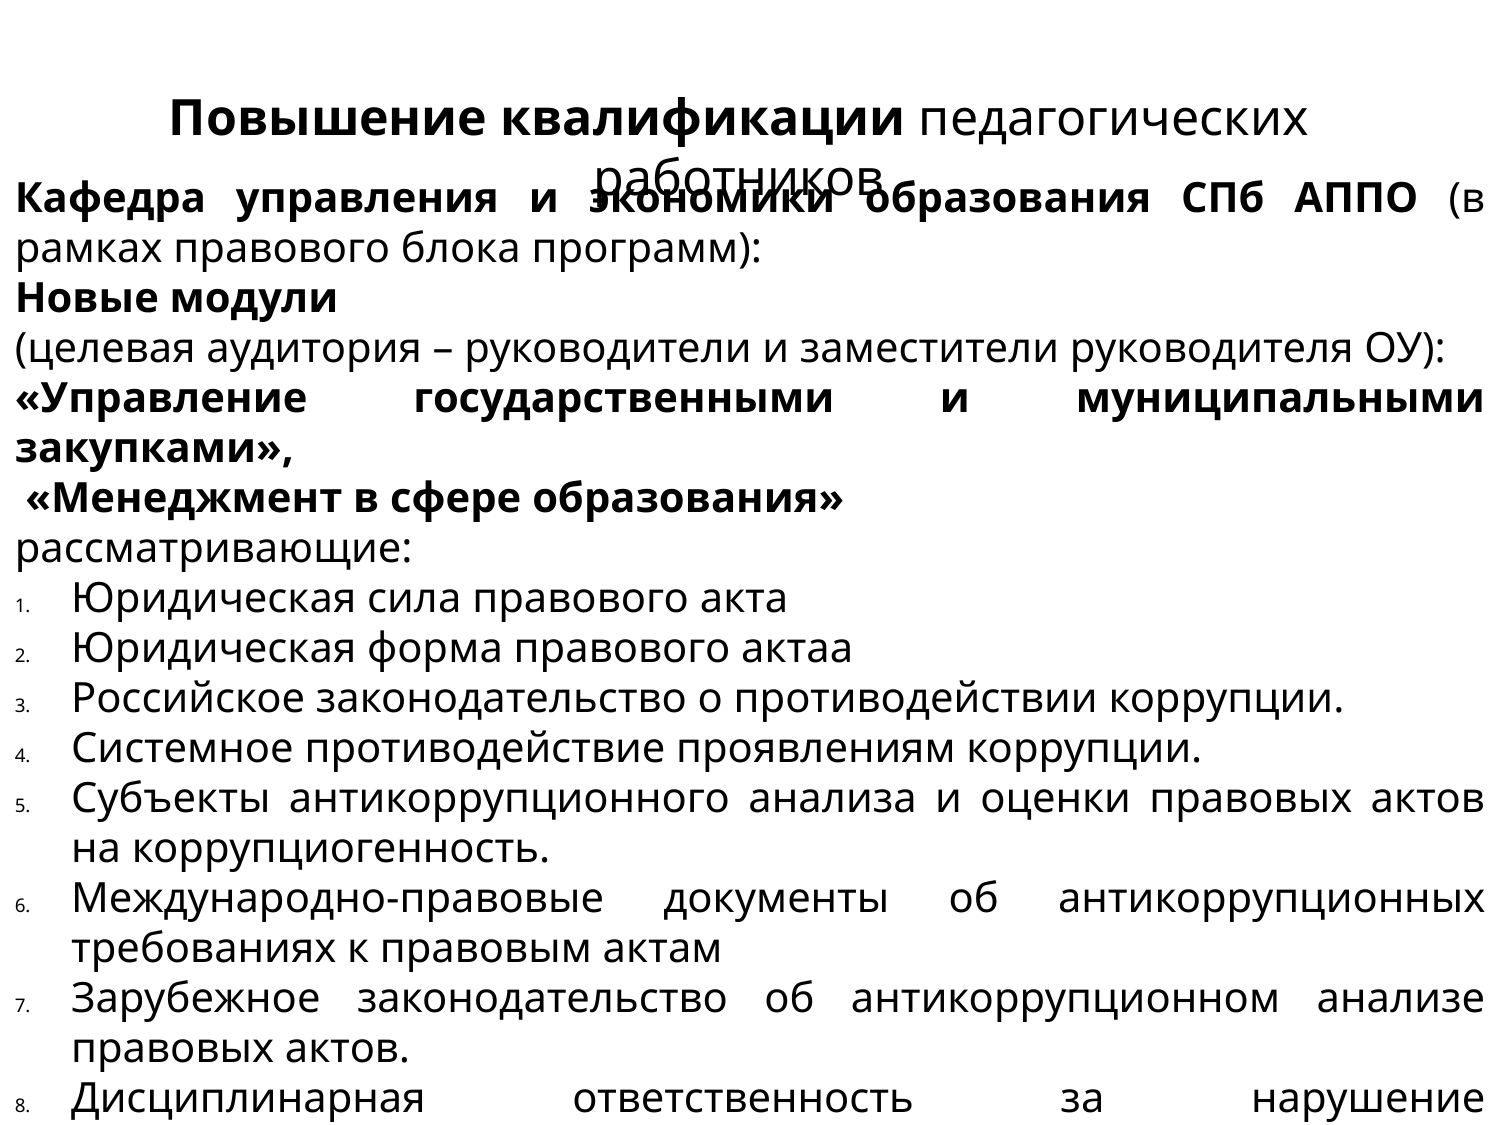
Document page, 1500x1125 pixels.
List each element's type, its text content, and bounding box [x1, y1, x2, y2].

text_box Повышение квалификации педагогических работников [76, 77, 1401, 125]
text_box Кафедра управления и экономики образования СПб АППО (в рамках правового блока программ): Новые модули (целевая аудитория – руководители и заместители руководителя ОУ): «Управление государственными и муниципальными закупками», «Менеджмент в сфере образования» рассматривающие: Юридическая сила правового акта Юридическая форма правового актаа Российское законодательство о противодействии коррупции. Системное противодействие проявлениям коррупции. Субъекты антикоррупционного анализа и оценки правовых актов на коррупциогенность. Международно-правовые документы об антикоррупционных требованиях к правовым актам Зарубежное законодательство об антикоррупционном анализе правовых актов. Дисциплинарная ответственность за нарушение антикоррупционного законодательства. [0, 125, 1500, 1125]
